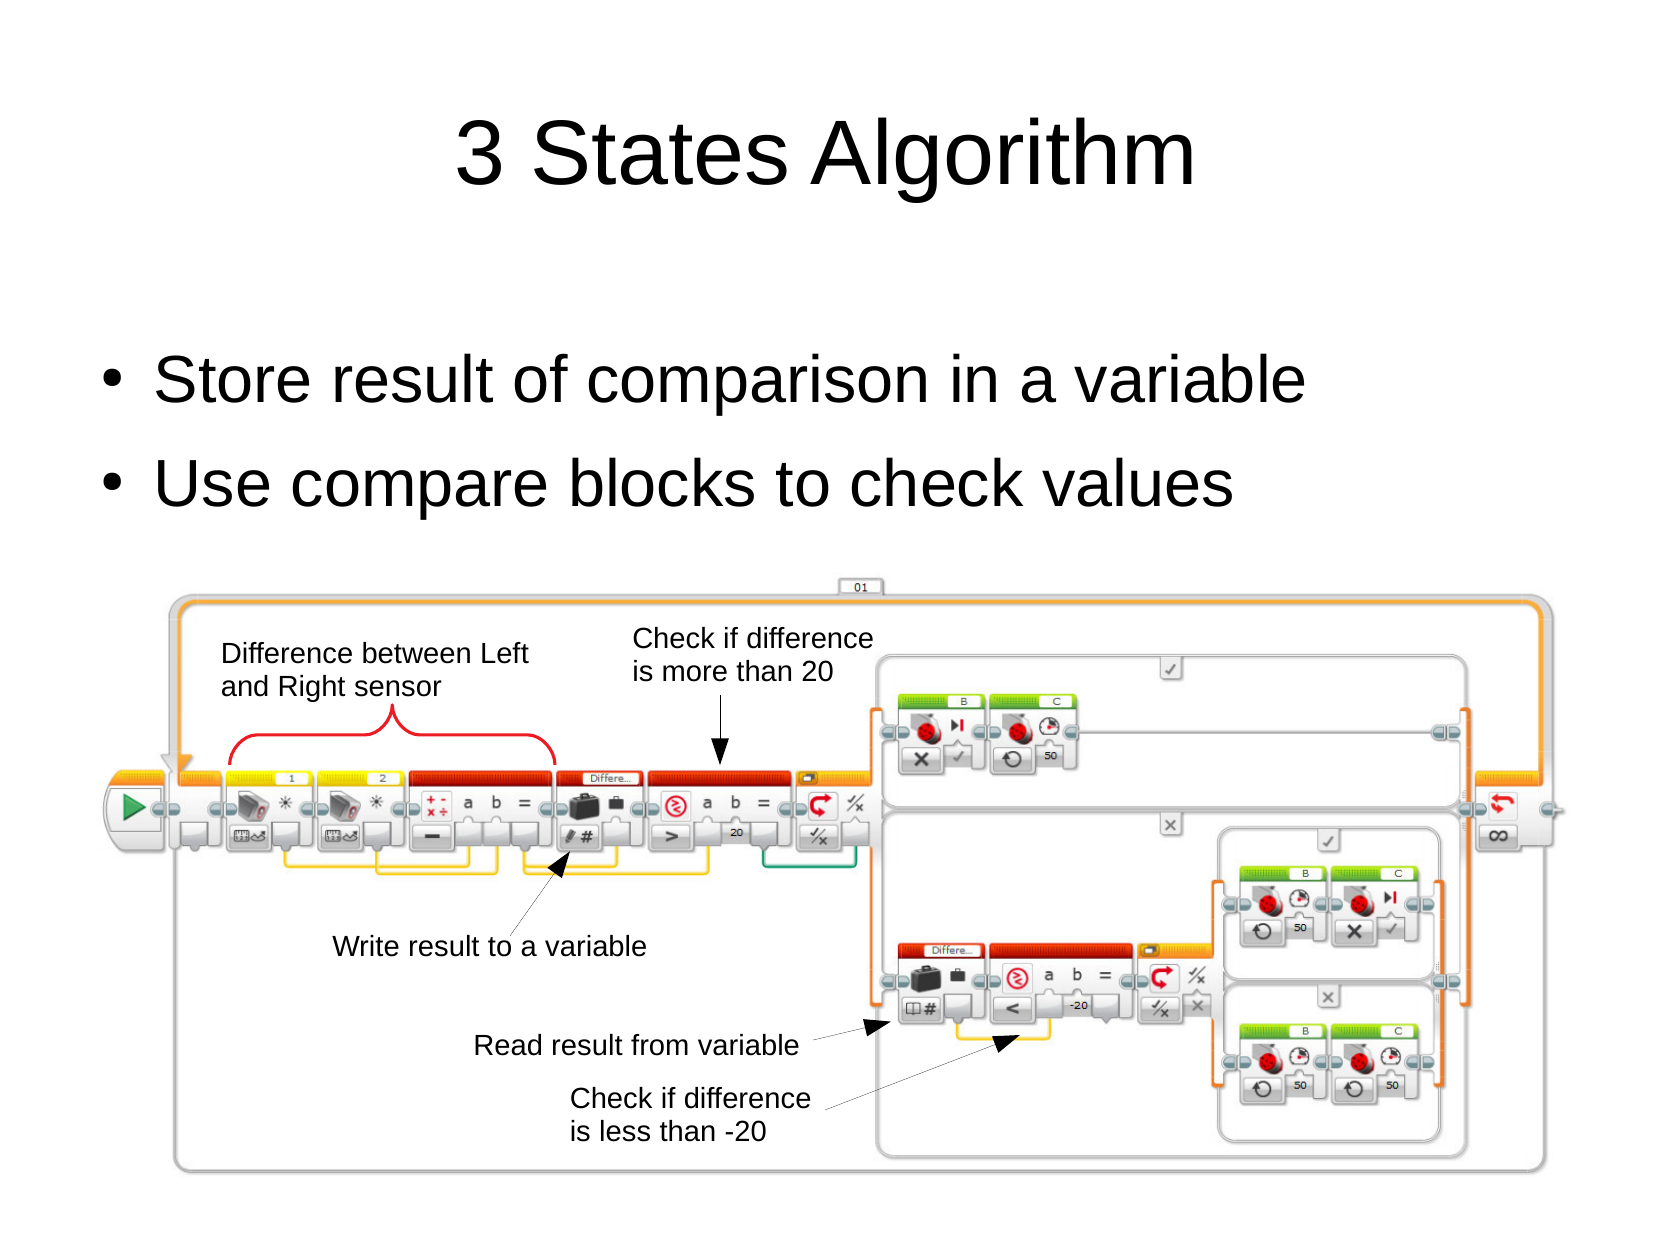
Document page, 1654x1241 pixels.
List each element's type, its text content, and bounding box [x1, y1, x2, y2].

text_box Write result to a variable [317, 923, 691, 1004]
text_box Check if difference is more than 20 [617, 615, 916, 696]
text_box Difference between Left and Right sensor [206, 629, 579, 710]
picture [97, 572, 1575, 1185]
text_box Check if difference is less than -20 [555, 1074, 836, 1156]
list Store result of comparison in a variable Use compare blocks to check values [82, 341, 1571, 958]
title 3 States Algorithm [82, 49, 1571, 257]
text_box Read result from variable [458, 1021, 832, 1102]
